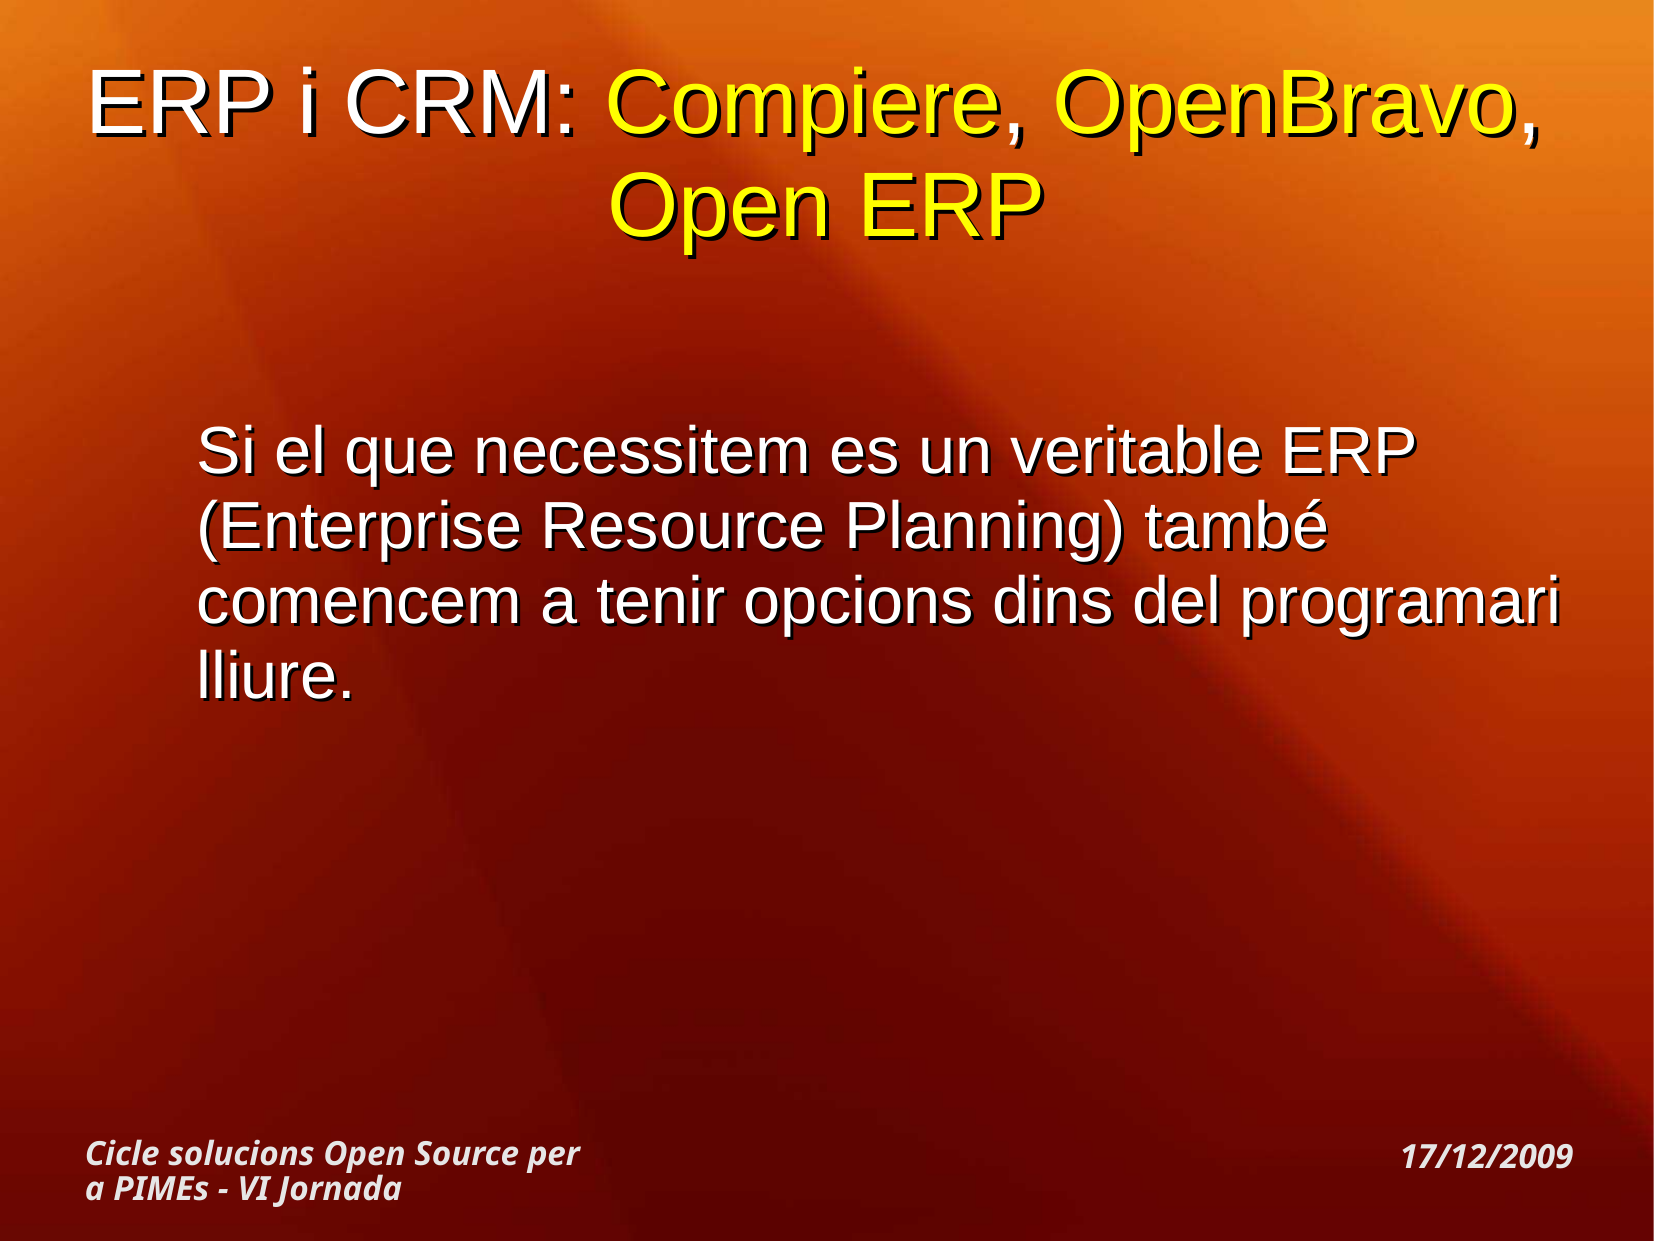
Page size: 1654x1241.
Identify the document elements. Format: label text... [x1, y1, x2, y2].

title ERP i CRM: Compiere, OpenBravo, Open ERP [82, 49, 1571, 257]
list Si el que necessitem es un veritable ERP (Enterprise Resource Planning) també comencem a tenir opcions dins del programari lliure. [82, 413, 1571, 1094]
picture [0, 0, 1654, 1241]
